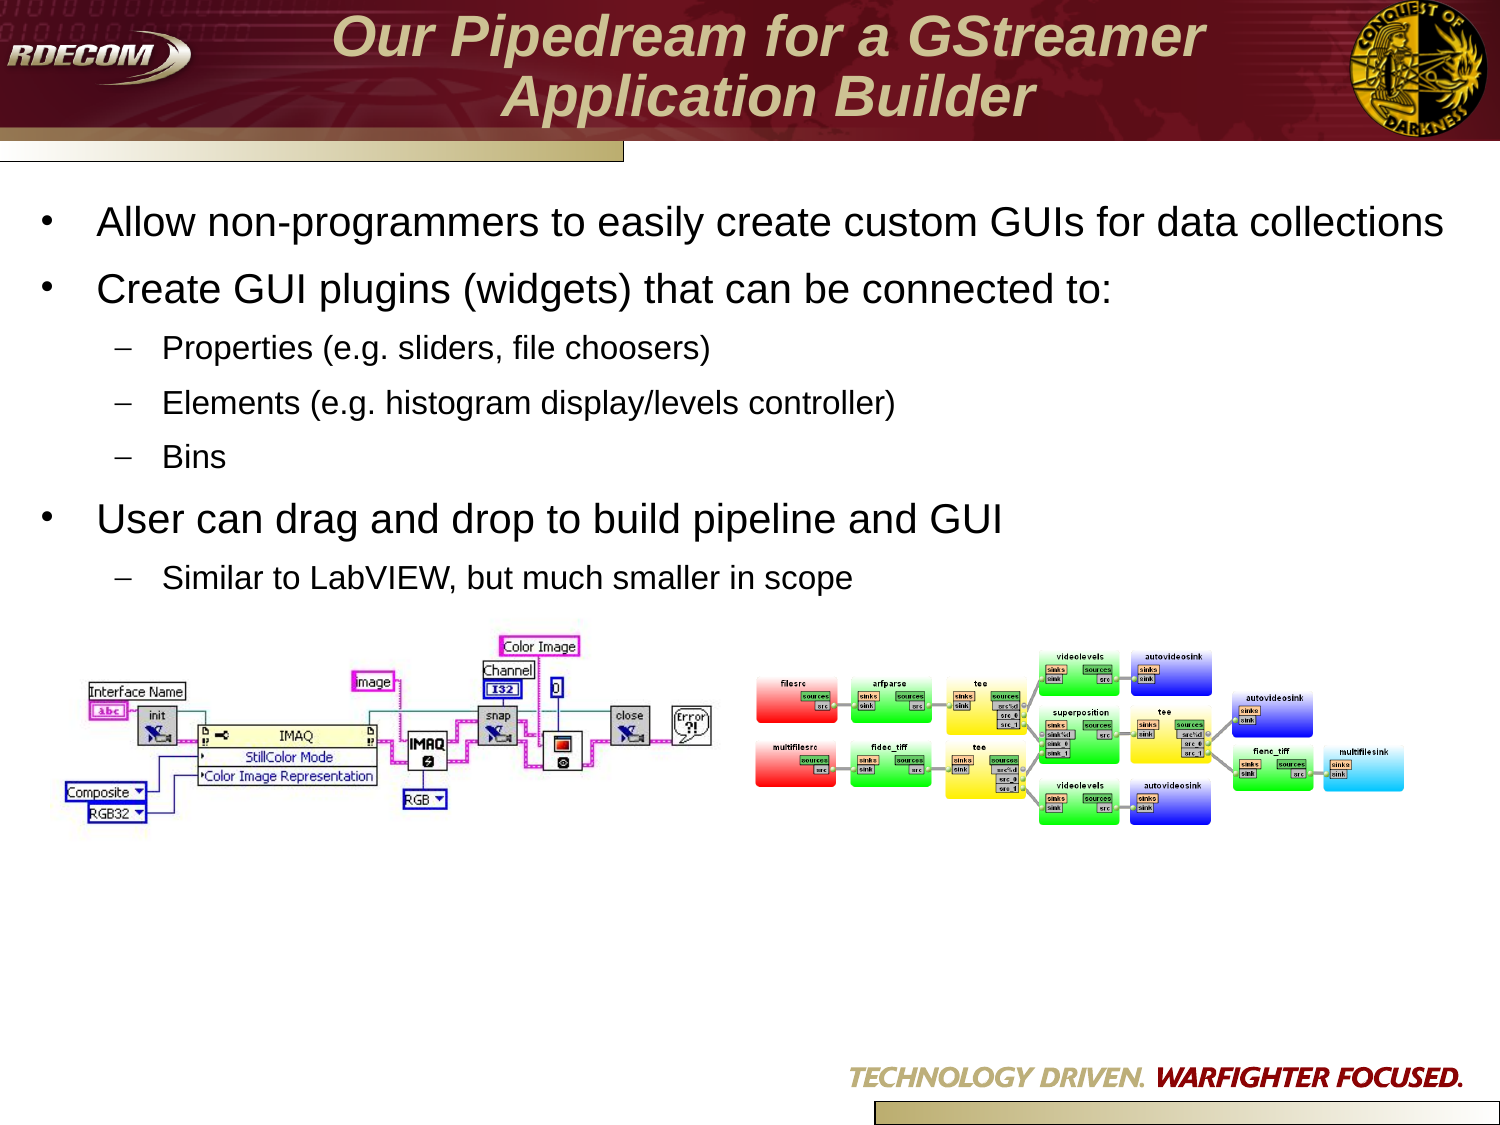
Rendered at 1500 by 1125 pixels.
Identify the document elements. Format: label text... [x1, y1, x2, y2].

title Our Pipedream for a GStreamer Application Builder [200, 0, 1338, 138]
list Allow non-programmers to easily create custom GUIs for data collections Create GUI plugins (widgets) that can be connected to: Properties (e.g. sliders, file choosers) Elements (e.g. histogram display/levels controller) Bins User can drag and drop to build pipeline and GUI Similar to LabVIEW, but much smaller in scope [24, 187, 1475, 930]
picture [0, 0, 1500, 141]
picture [50, 599, 738, 913]
picture [750, 624, 1450, 866]
